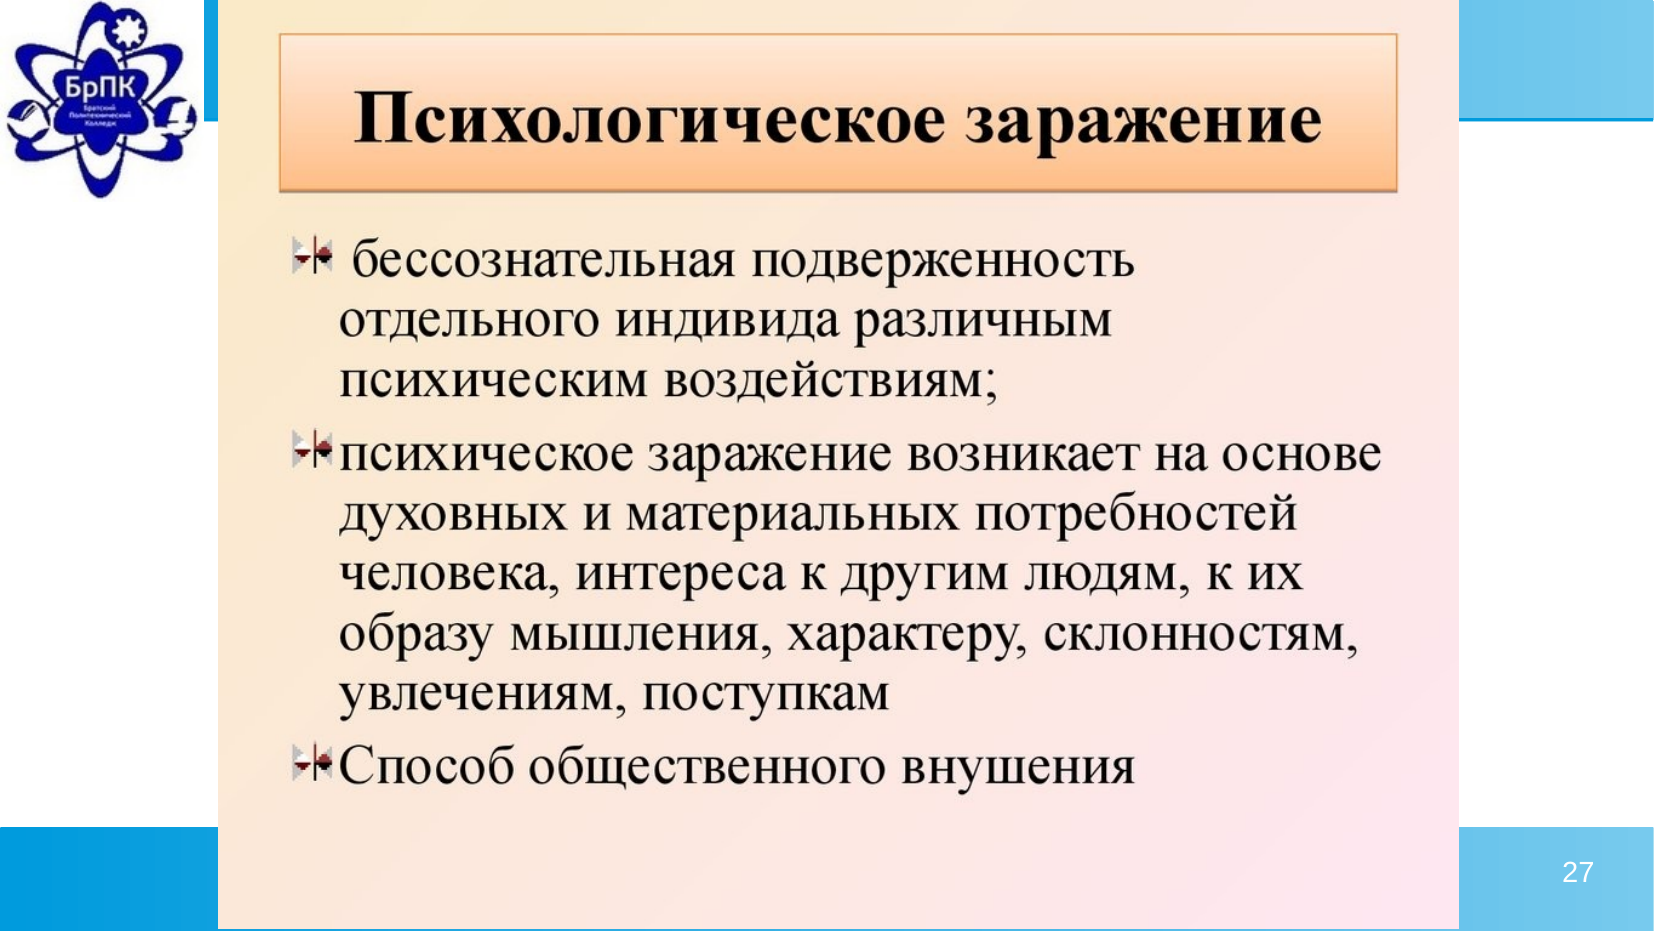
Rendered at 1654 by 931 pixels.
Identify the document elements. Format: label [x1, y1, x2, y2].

picture [0, 0, 204, 203]
picture [218, 0, 1459, 929]
